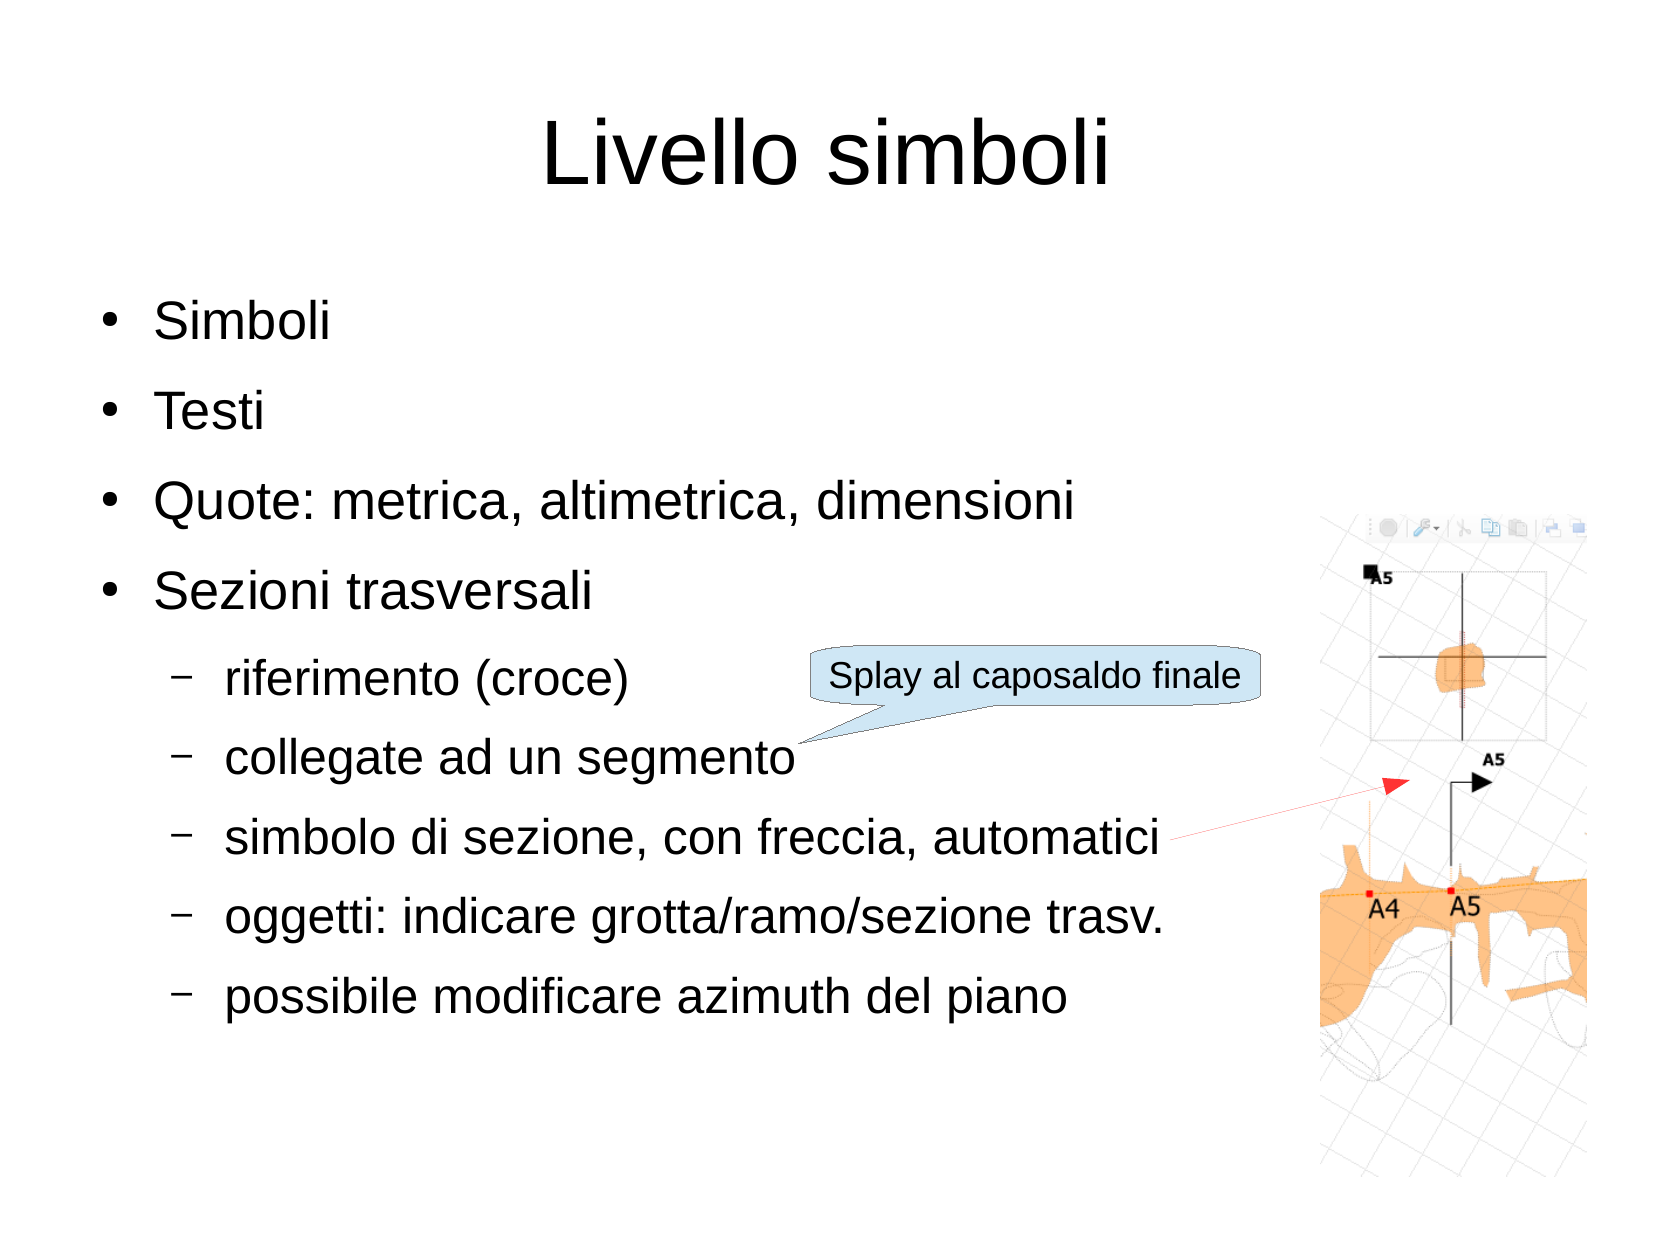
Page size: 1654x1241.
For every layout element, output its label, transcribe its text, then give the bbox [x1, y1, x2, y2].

list Simboli Testi Quote: metrica, altimetrica, dimensioni Sezioni trasversali riferimento (croce) collegate ad un segmento simbolo di sezione, con freccia, automatici oggetti: indicare grotta/ramo/sezione trasv. possibile modificare azimuth del piano [82, 290, 1571, 1109]
text_box Splay al caposaldo finale [798, 645, 1261, 744]
title Livello simboli [82, 49, 1571, 257]
picture [1320, 514, 1587, 1177]
